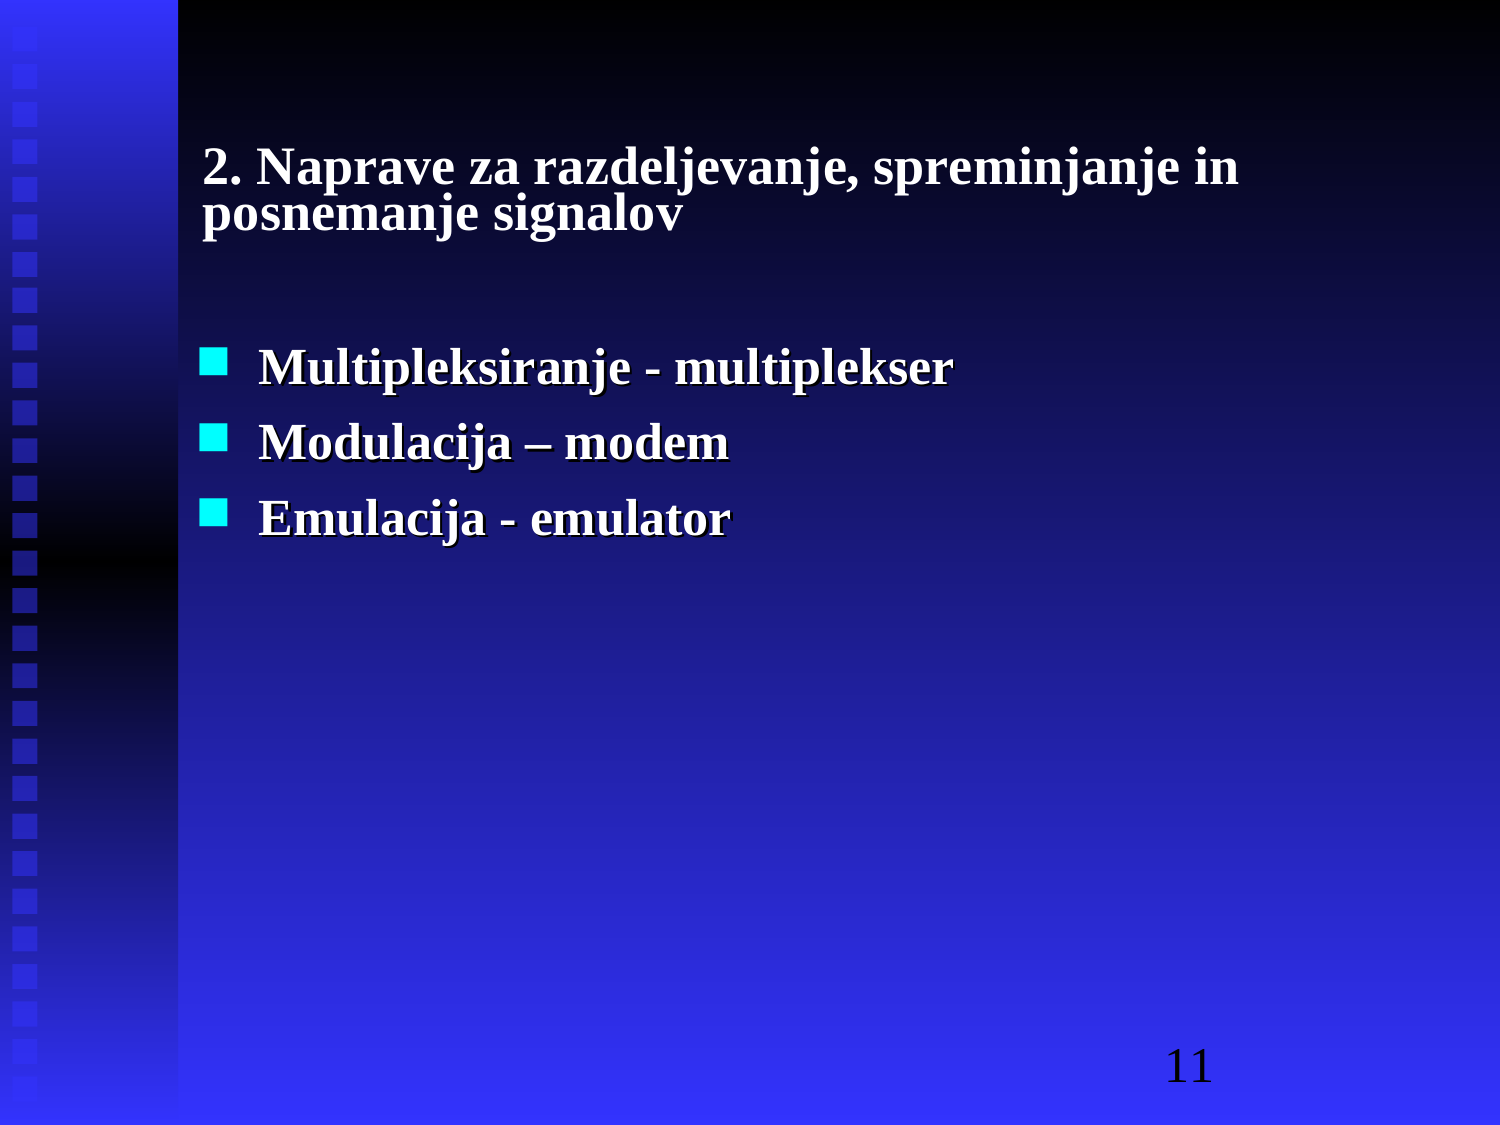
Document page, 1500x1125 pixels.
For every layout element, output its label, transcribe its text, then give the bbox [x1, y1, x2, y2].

title 2. Naprave za razdeljevanje, spreminjanje in posnemanje signalov [187, 99, 1463, 288]
list Multipleksiranje - multiplekser Modulacija – modem Emulacija - emulator [187, 324, 1463, 1001]
